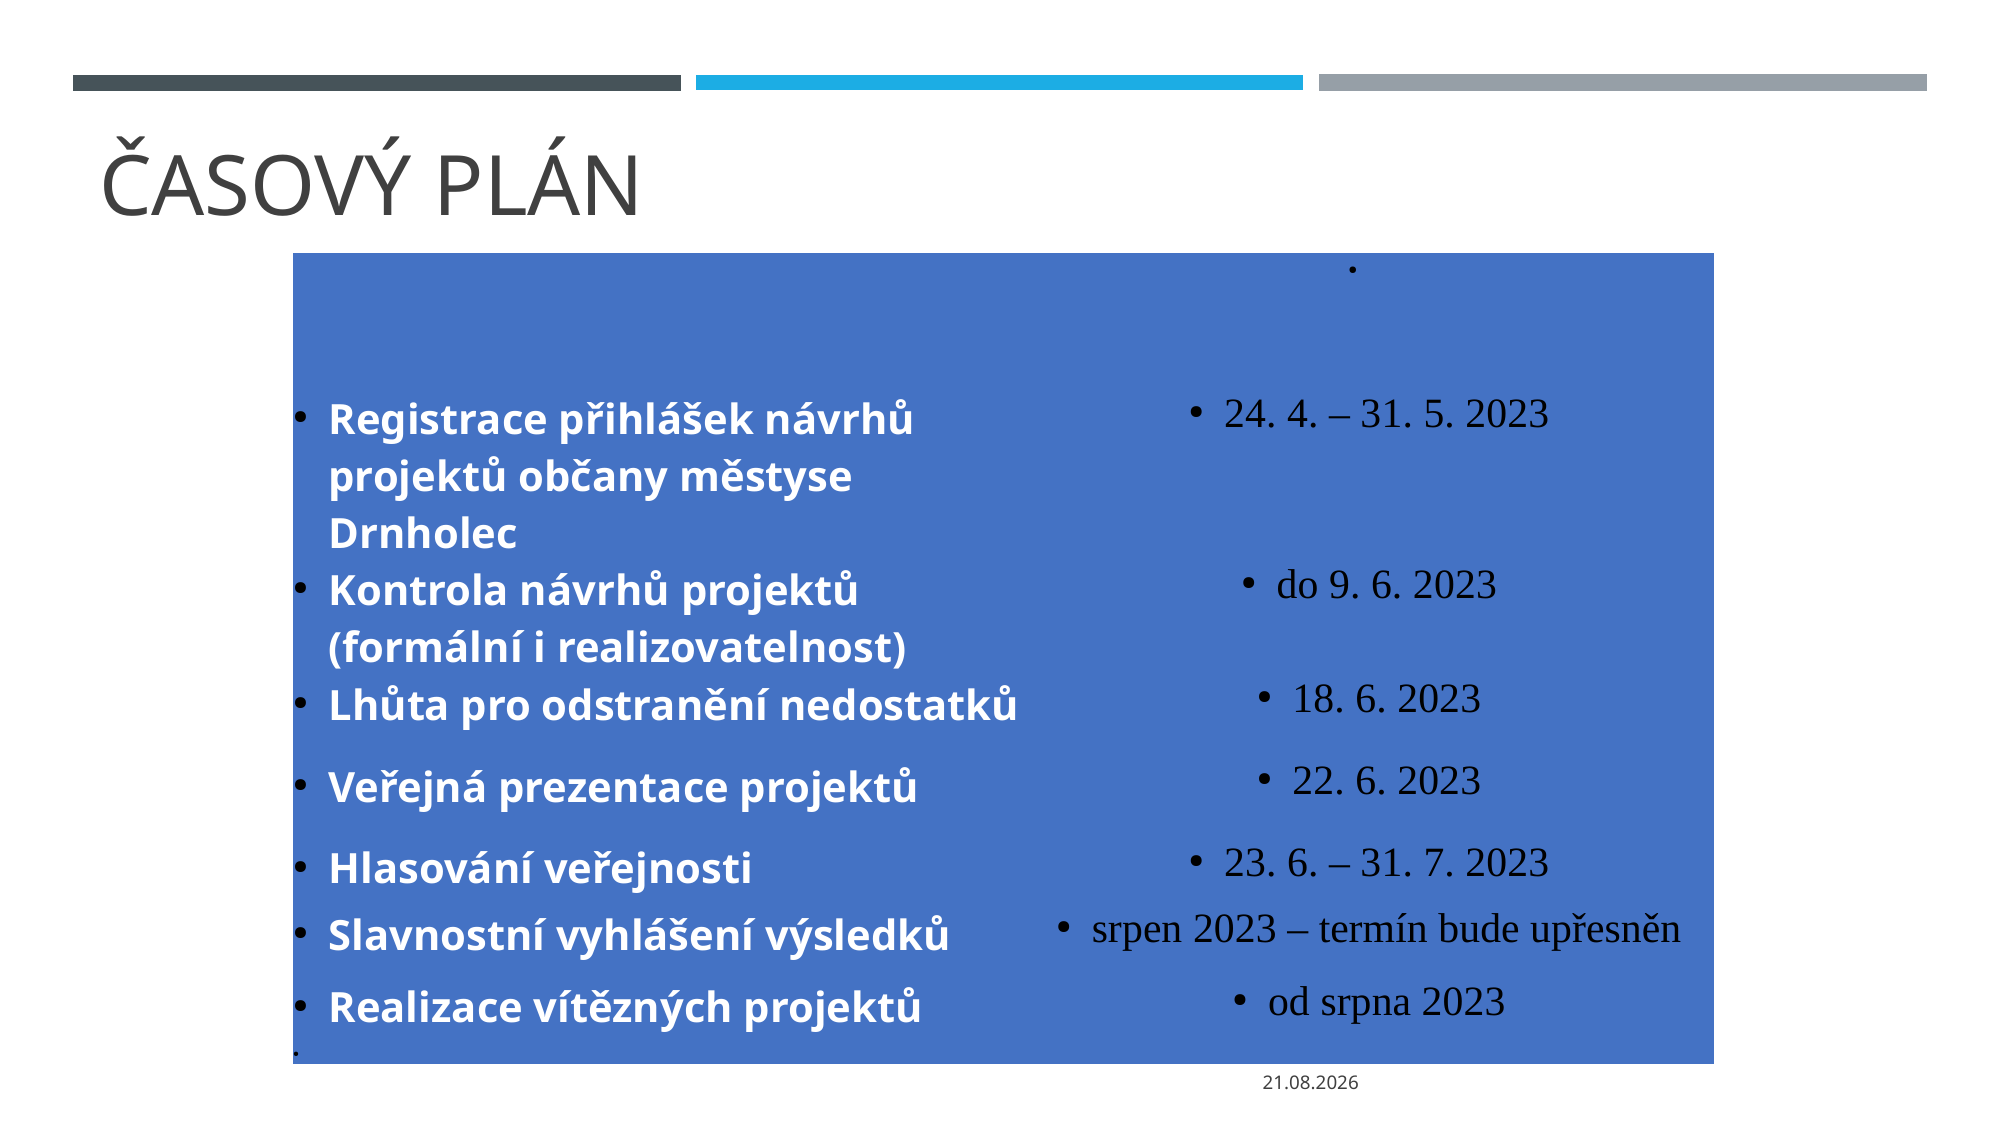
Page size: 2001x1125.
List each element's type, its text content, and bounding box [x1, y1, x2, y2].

table_cell 18. 6. 2023 [1024, 675, 1714, 757]
table_cell Lhůta pro odstranění nedostatků [293, 675, 1024, 757]
table_cell 24. 4. – 31. 5. 2023 [1024, 390, 1714, 561]
table_cell srpen 2023 – termín bude upřesněn [1024, 905, 1714, 978]
table_cell do 9. 6. 2023 [1024, 561, 1714, 675]
table_cell Realizace vítězných projektů [293, 978, 1024, 1064]
title Časový plán [84, 122, 1894, 240]
table_cell [1024, 322, 1714, 390]
table_cell Hlasování veřejnosti [293, 839, 1024, 905]
table_header [1024, 253, 1714, 322]
table_cell Kontrola návrhů projektů (formální i realizovatelnost) [293, 561, 1024, 675]
table_header [293, 253, 1024, 322]
table_cell [293, 322, 1024, 390]
table_cell Slavnostní vyhlášení výsledků [293, 905, 1024, 978]
table_cell Veřejná prezentace projektů [293, 757, 1024, 839]
text_box 23.04.2023 [1247, 1053, 1715, 1114]
table_cell od srpna 2023 [1024, 978, 1714, 1064]
table_cell Registrace přihlášek návrhů projektů občany městyse Drnholec [293, 390, 1024, 561]
table_cell 23. 6. – 31. 7. 2023 [1024, 839, 1714, 905]
table_cell 22. 6. 2023 [1024, 757, 1714, 839]
